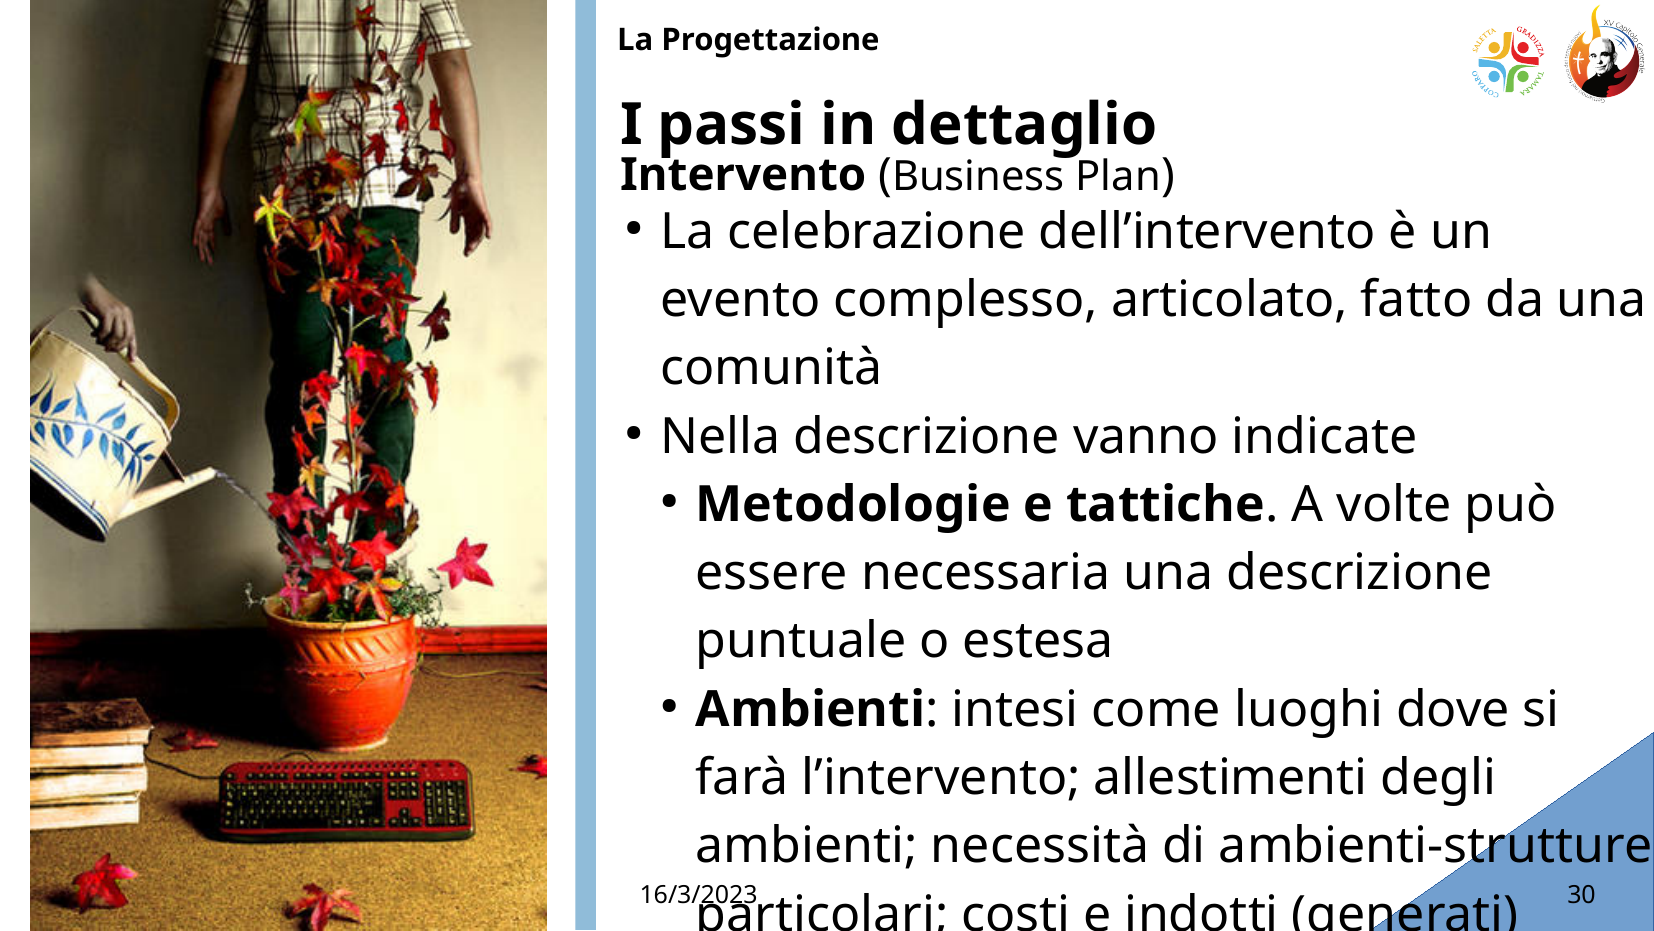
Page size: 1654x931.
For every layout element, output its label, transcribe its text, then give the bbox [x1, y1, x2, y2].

picture [1563, 4, 1646, 103]
title Intervento (Business Plan) [620, 154, 1617, 189]
subtitle La celebrazione dell’intervento è un evento complesso, articolato, fatto da una comunità Nella descrizione vanno indicate Metodologie e tattiche. A volte può essere necessaria una descrizione puntuale o estesa Ambienti: intesi come luoghi dove si farà l’intervento; allestimenti degli ambienti; necessità di ambienti-strutture particolari; costi e indotti (generati) [624, 194, 1654, 927]
picture [30, 0, 547, 931]
title I passi in dettaglio [620, 82, 1617, 154]
text_box La Progettazione [602, 9, 1335, 63]
